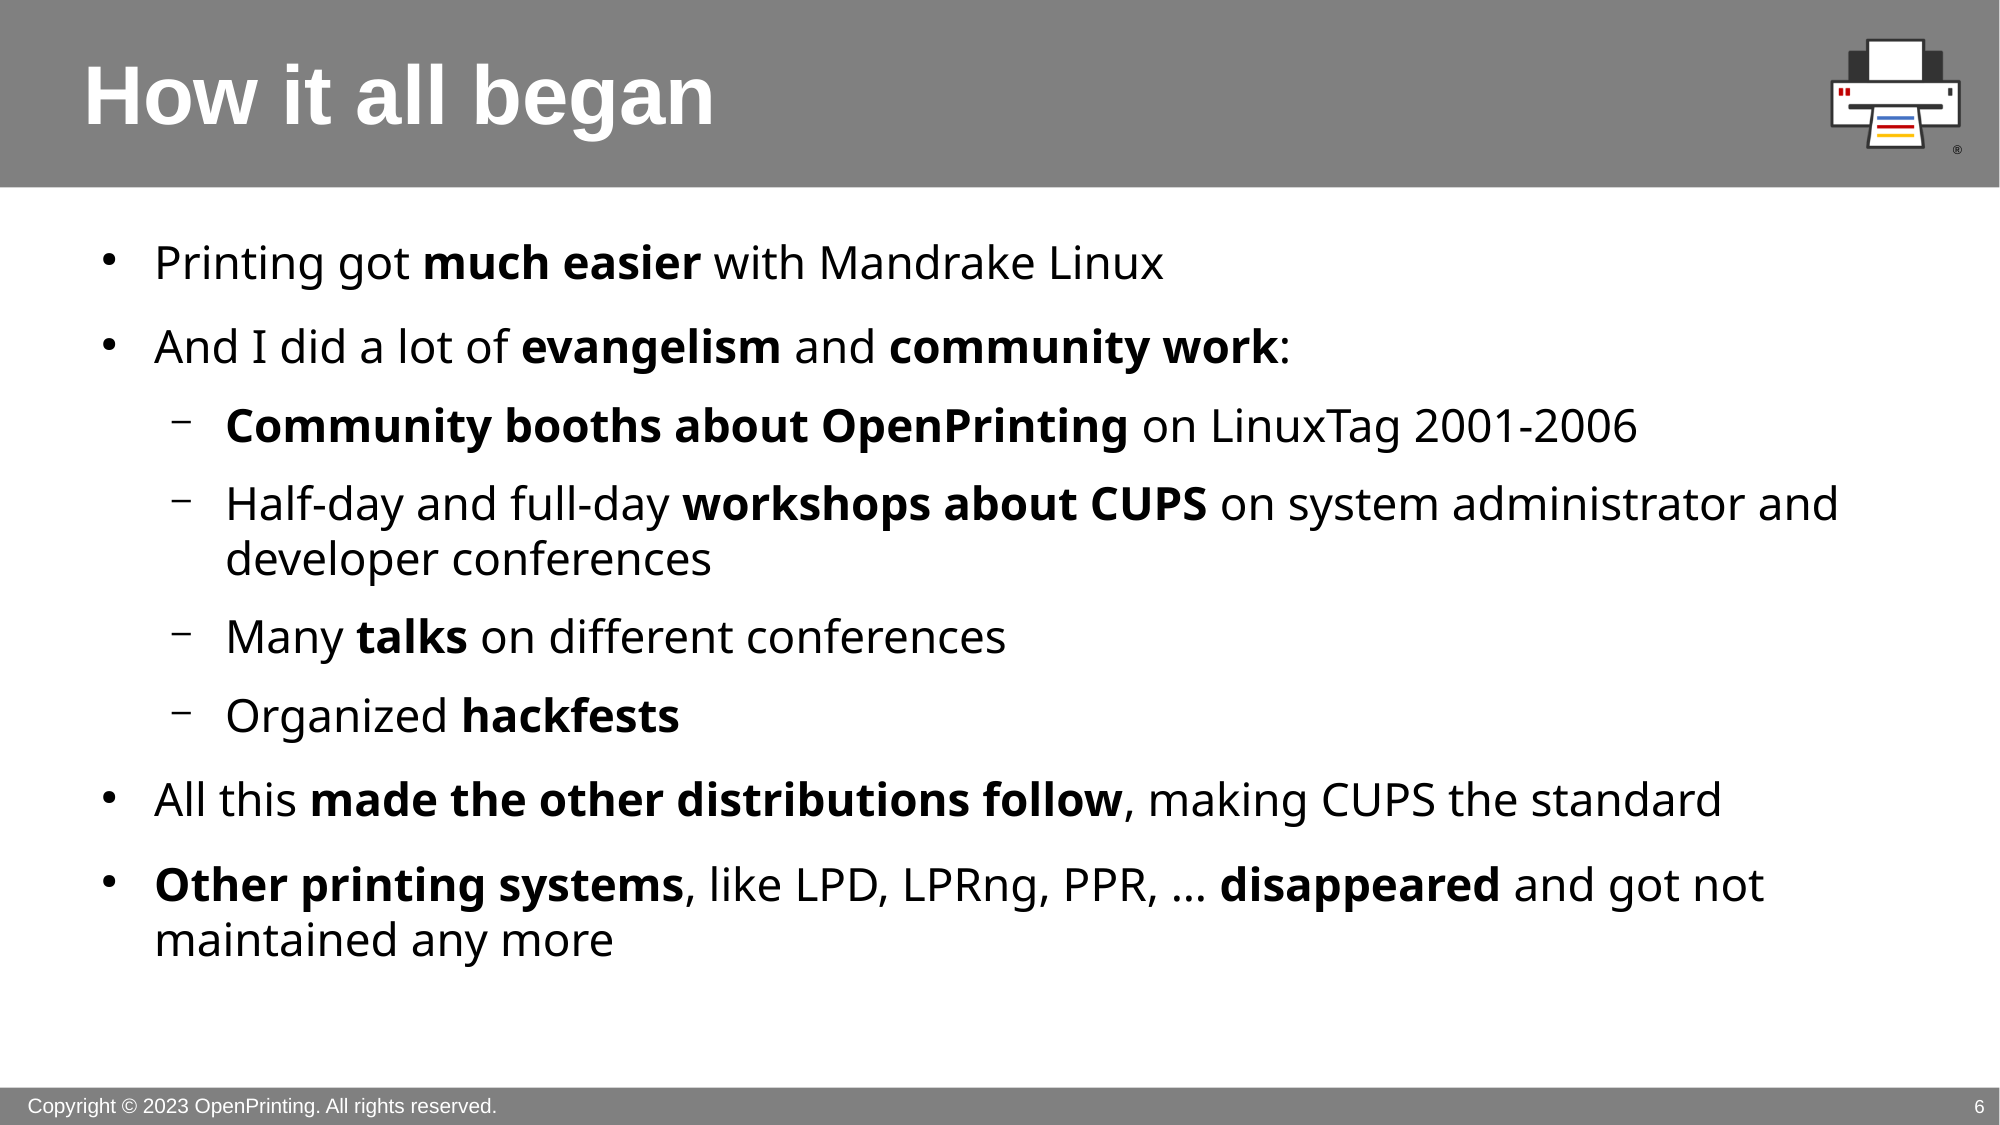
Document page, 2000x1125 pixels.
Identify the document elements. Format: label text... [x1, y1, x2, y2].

list Printing got much easier with Mandrake Linux And I did a lot of evangelism and community work: Community booths about OpenPrinting on LinuxTag 2001-2006 Half-day and full-day workshops about CUPS on system administrator and developer conferences Many talks on different conferences Organized hackfests All this made the other distributions follow, making CUPS the standard Other printing systems, like LPD, LPRng, PPR, … disappeared and got not maintained any more [75, 224, 1936, 1067]
picture [1825, 33, 1966, 154]
title How it all began [75, 7, 1786, 175]
